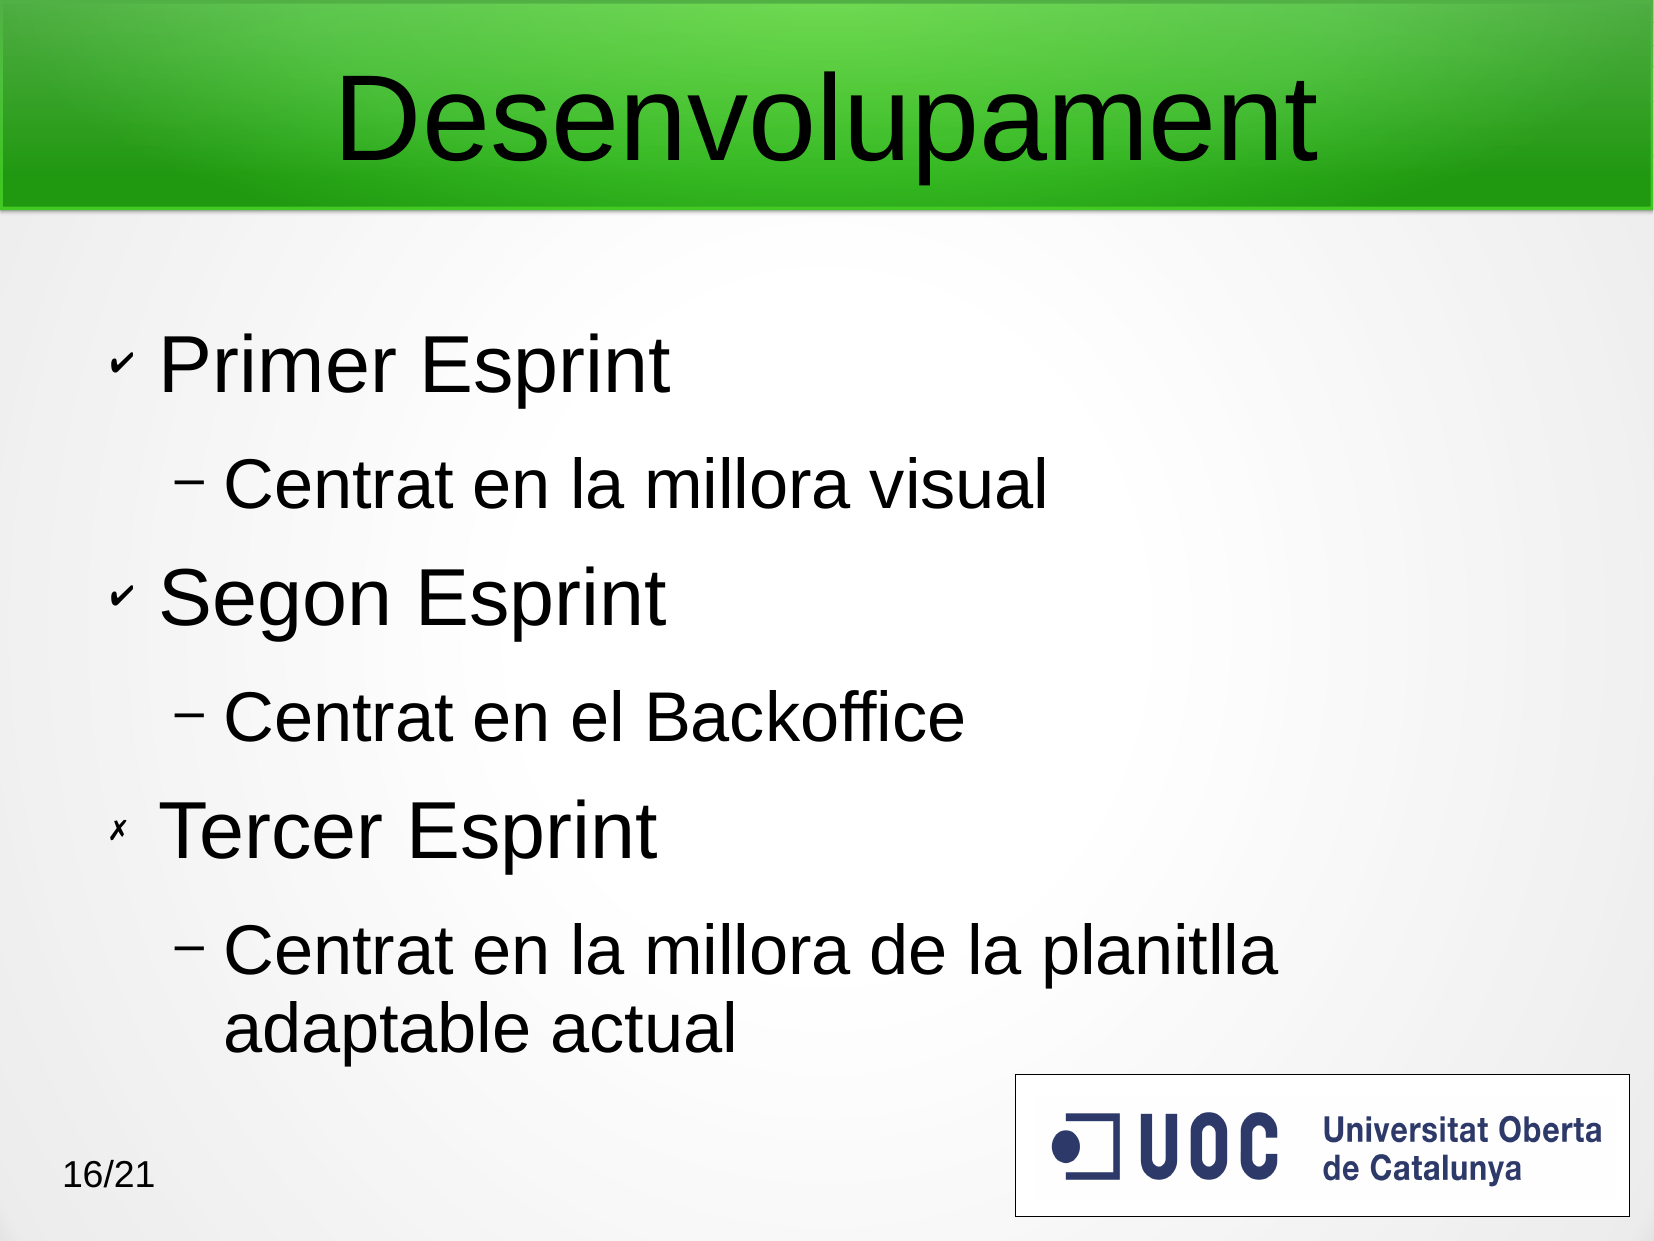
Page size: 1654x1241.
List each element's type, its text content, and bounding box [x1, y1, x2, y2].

title Desenvolupament [82, 47, 1571, 189]
text_box [1015, 1074, 1630, 1217]
picture [1036, 1096, 1616, 1201]
list Primer Esprint Centrat en la millora visual Segon Esprint Centrat en el Backoffice Tercer Esprint Centrat en la millora de la planitlla adaptable actual [94, 318, 1430, 1071]
text_box <número>/21 [47, 1145, 1015, 1217]
